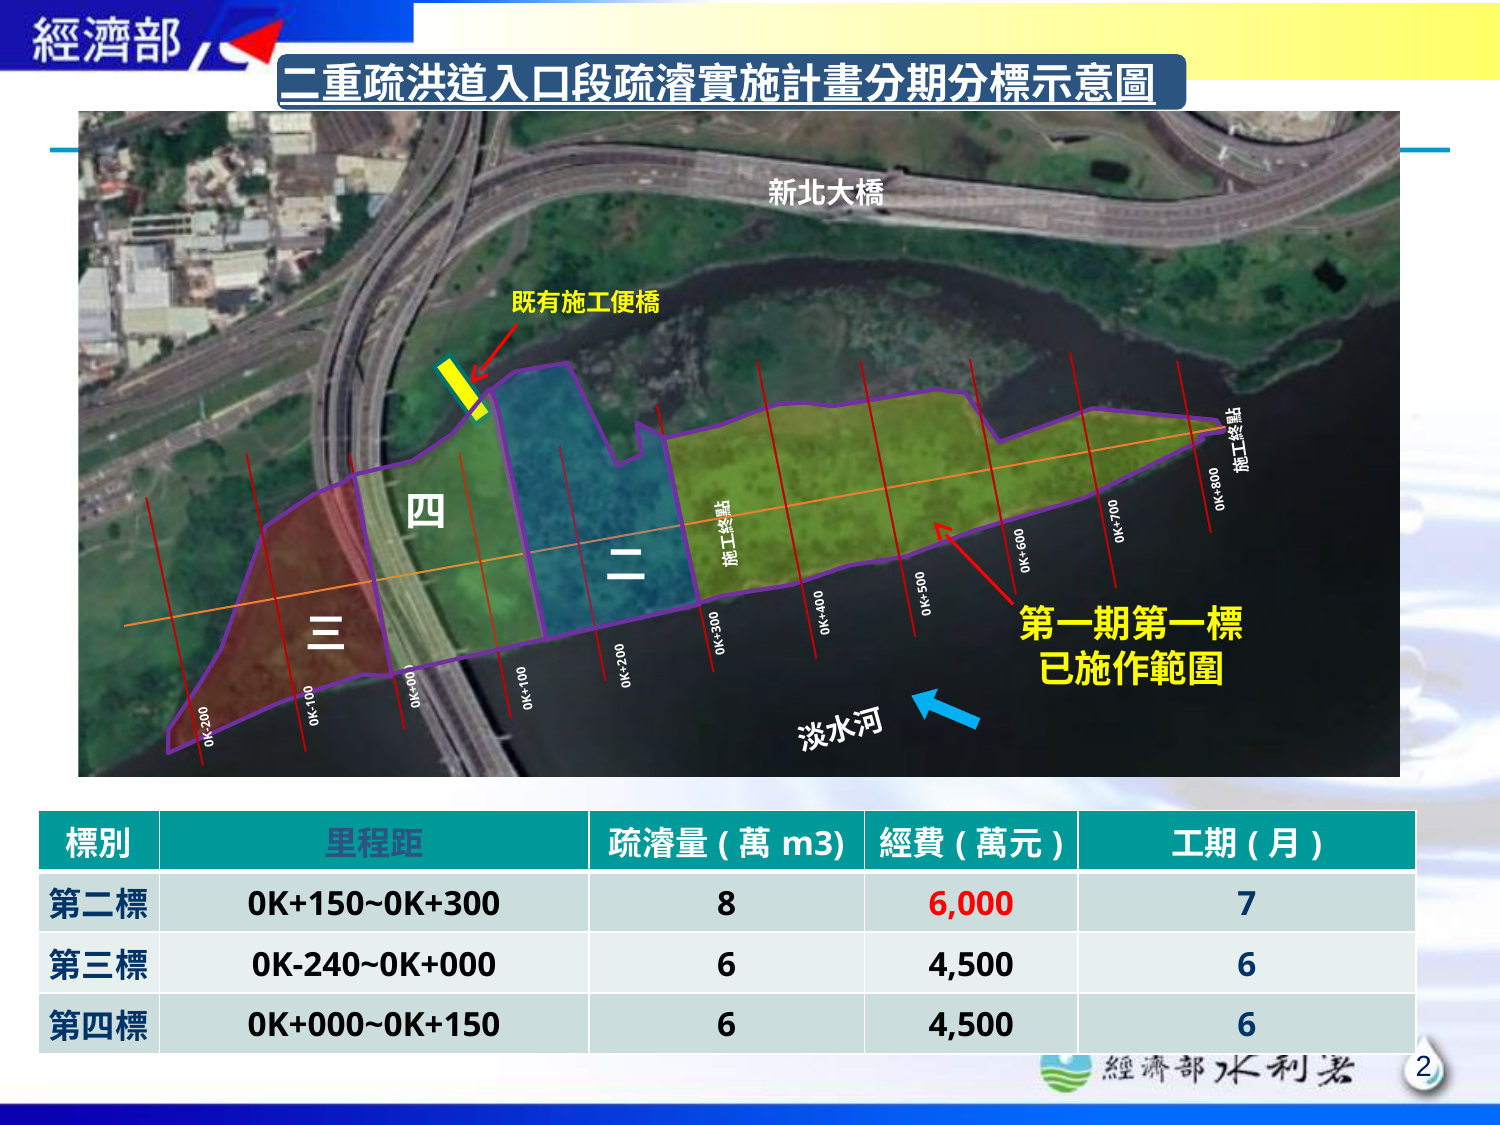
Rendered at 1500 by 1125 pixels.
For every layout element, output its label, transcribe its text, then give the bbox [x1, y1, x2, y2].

text_box 0K+800 [1194, 451, 1238, 529]
text_box 0K+700 [1094, 482, 1138, 561]
table_cell 7 [1079, 874, 1415, 931]
text_box 0K+200 [600, 627, 644, 706]
table_header 經費(萬元) [865, 811, 1077, 869]
text_box 第一期第一標 已施作範圍 [981, 595, 1282, 696]
table_header 工期(月) [1079, 811, 1415, 869]
text_box 0K+300 [695, 594, 738, 674]
text_box 施工終點 [702, 483, 751, 585]
text_box 既有施工便橋 [436, 284, 736, 318]
table_cell 6 [590, 994, 864, 1053]
text_box 新北大橋 [753, 167, 948, 217]
table_cell 第三標 [39, 933, 159, 992]
text_box 0K+000 [394, 667, 434, 727]
table_cell 8 [590, 874, 864, 931]
text_box 二 [566, 534, 686, 591]
text_box 0K+400 [799, 574, 843, 653]
text_box 三 [266, 603, 386, 660]
table_cell 4,500 [865, 933, 1077, 992]
table_cell 第四標 [39, 994, 159, 1053]
text_box 0K-100 [289, 668, 332, 744]
table_cell 0K-240~0K+000 [160, 933, 588, 992]
table_header 里程距 [160, 811, 588, 869]
table_cell 0K+000~0K+150 [160, 994, 588, 1053]
picture [0, 0, 1500, 1125]
table_cell 4,500 [865, 994, 1077, 1053]
table_cell 6 [590, 933, 864, 992]
slide_number <編號> [1096, 1011, 1447, 1090]
text_box 0K+500 [900, 554, 944, 634]
text_box 0K+600 [999, 512, 1043, 591]
table_cell 第二標 [39, 874, 159, 931]
table_cell 6 [1079, 994, 1415, 1053]
table_header 標別 [39, 811, 159, 869]
text_box 施工終點 [1212, 390, 1262, 491]
text_box 淡水河 [777, 680, 936, 769]
text_box 0K+100 [502, 649, 546, 728]
table_header 疏濬量(萬m3) [590, 811, 864, 869]
table_cell 6,000 [865, 874, 1077, 931]
table_cell 6 [1079, 933, 1415, 992]
table_cell 0K+150~0K+300 [160, 874, 588, 931]
text_box [78, 111, 1400, 777]
text_box 二重疏洪道入口段疏濬實施計畫分期分標示意圖 [277, 54, 1187, 110]
text_box 0K-200 [184, 689, 227, 765]
text_box 四 [366, 482, 486, 538]
